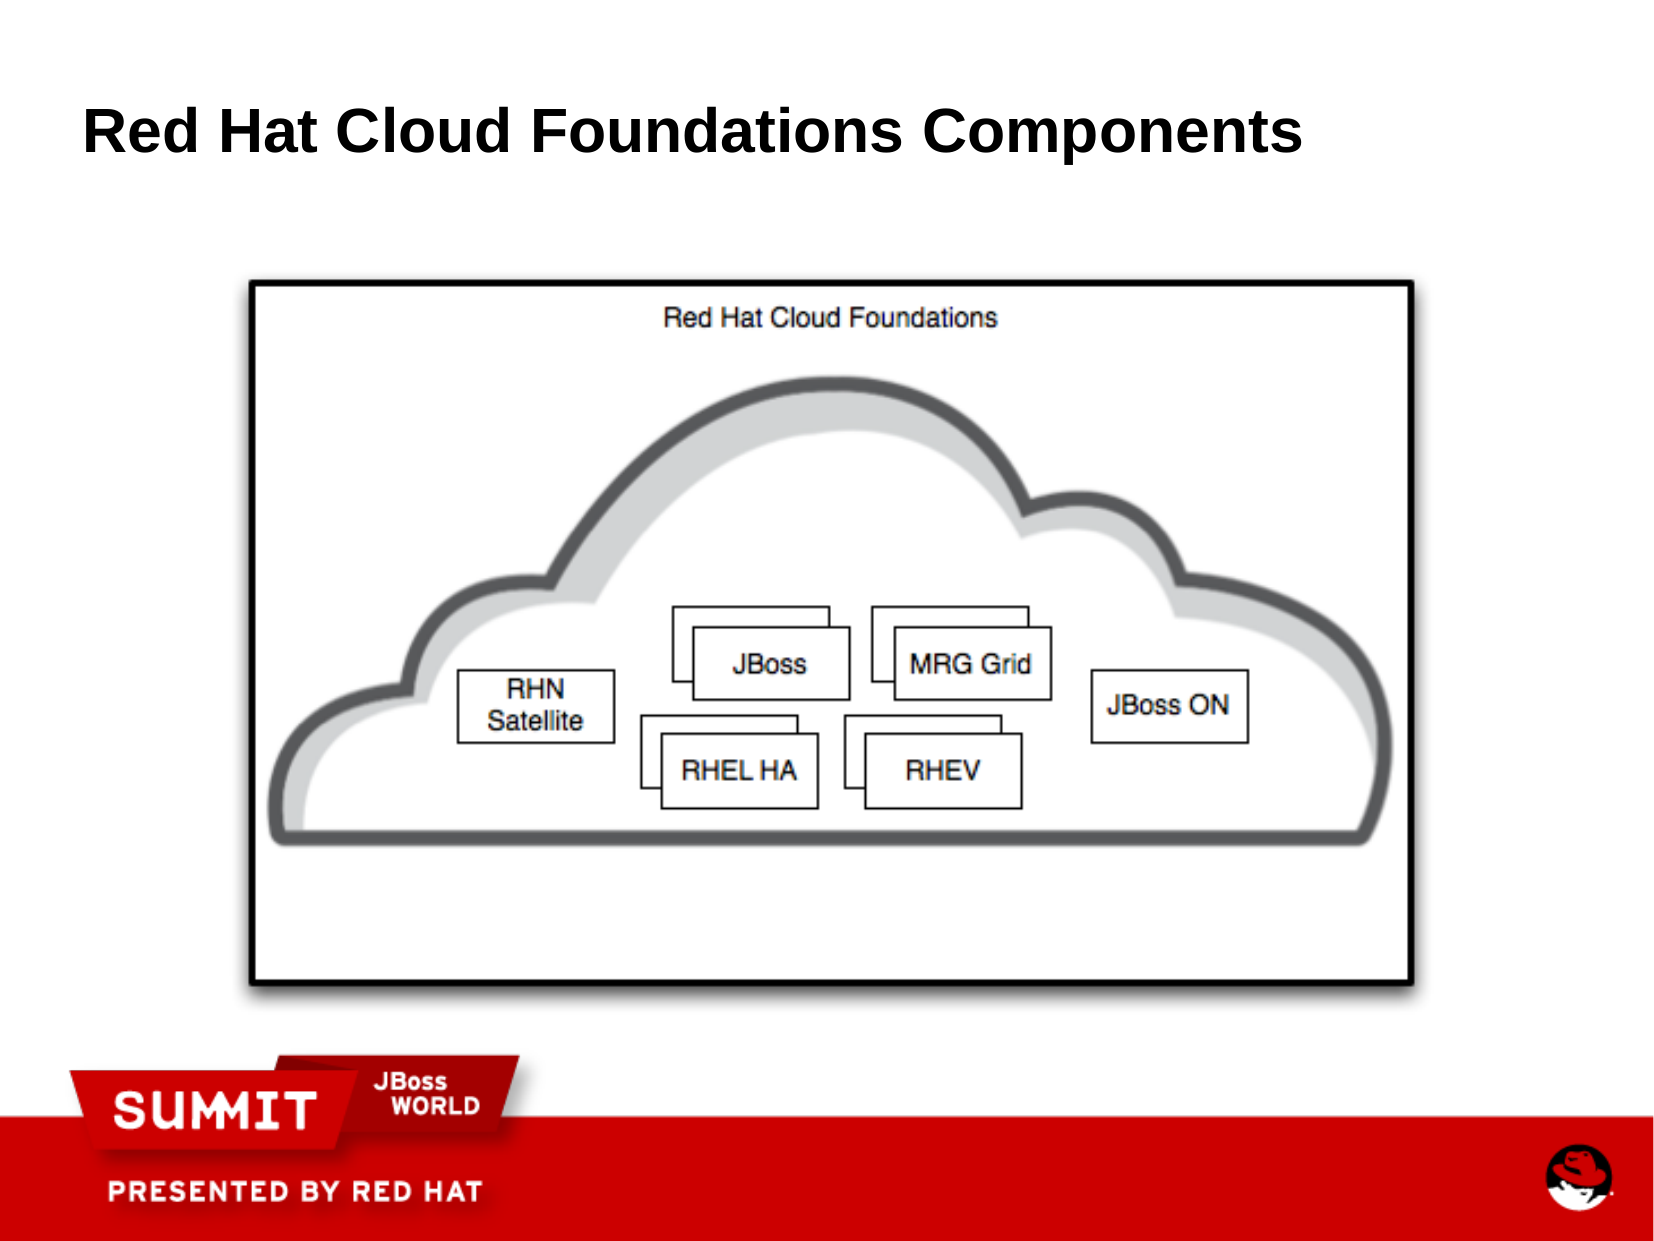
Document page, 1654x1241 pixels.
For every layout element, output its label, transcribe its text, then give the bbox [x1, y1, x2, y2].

title Red Hat Cloud Foundations Components [82, 37, 1571, 226]
picture [204, 244, 1458, 1039]
picture [0, 1043, 1654, 1241]
